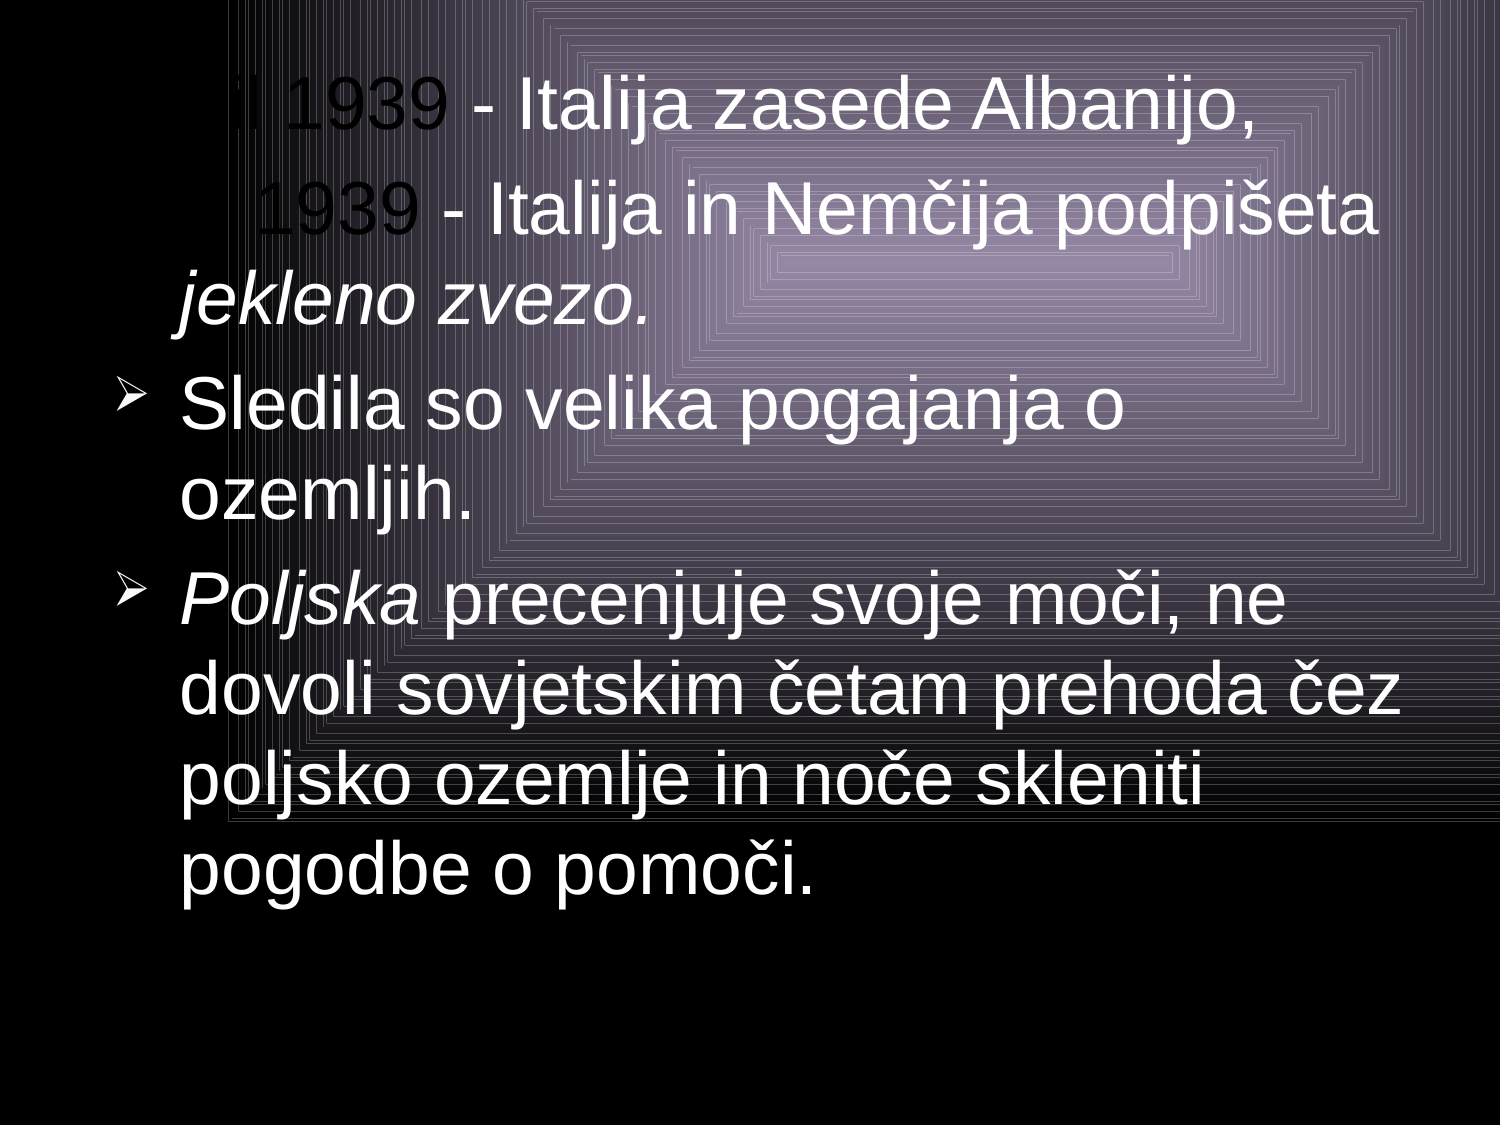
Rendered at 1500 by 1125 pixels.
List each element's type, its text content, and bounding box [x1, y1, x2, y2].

list April 1939 - Italija zasede Albanijo, Maj 1939 - Italija in Nemčija podpišeta jekleno zvezo. Sledila so velika pogajanja o ozemljih. Poljska precenjuje svoje moči, ne dovoli sovjetskim četam prehoda čez poljsko ozemlje in noče skleniti pogodbe o pomoči. [75, 46, 1425, 1035]
